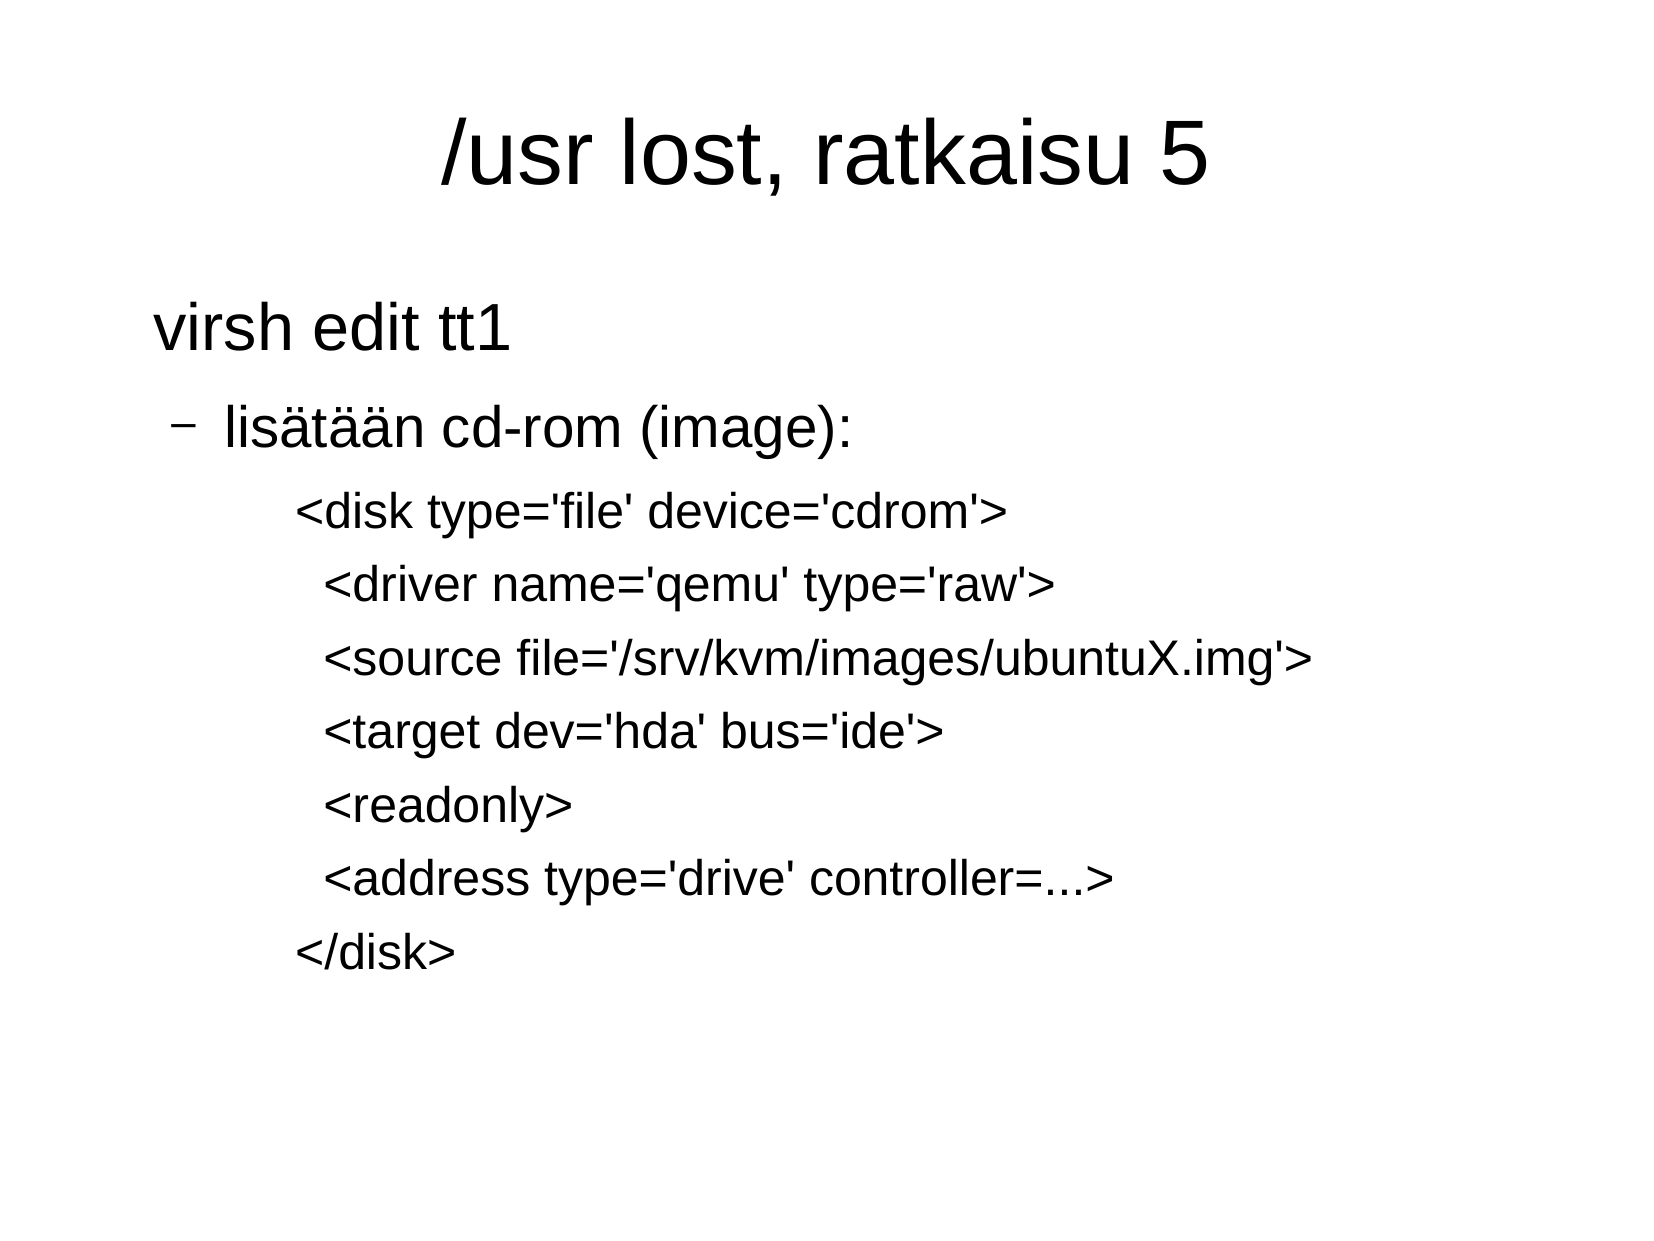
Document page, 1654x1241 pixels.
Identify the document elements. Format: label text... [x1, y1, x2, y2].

title /usr lost, ratkaisu 5 [82, 49, 1571, 257]
list virsh edit tt1 lisätään cd-rom (image): <disk type='file' device='cdrom'> <driver name='qemu' type='raw'> <source file='/srv/kvm/images/ubuntuX.img'> <target dev='hda' bus='ide'> <readonly> <address type='drive' controller=...> </disk> [82, 290, 1571, 1010]
